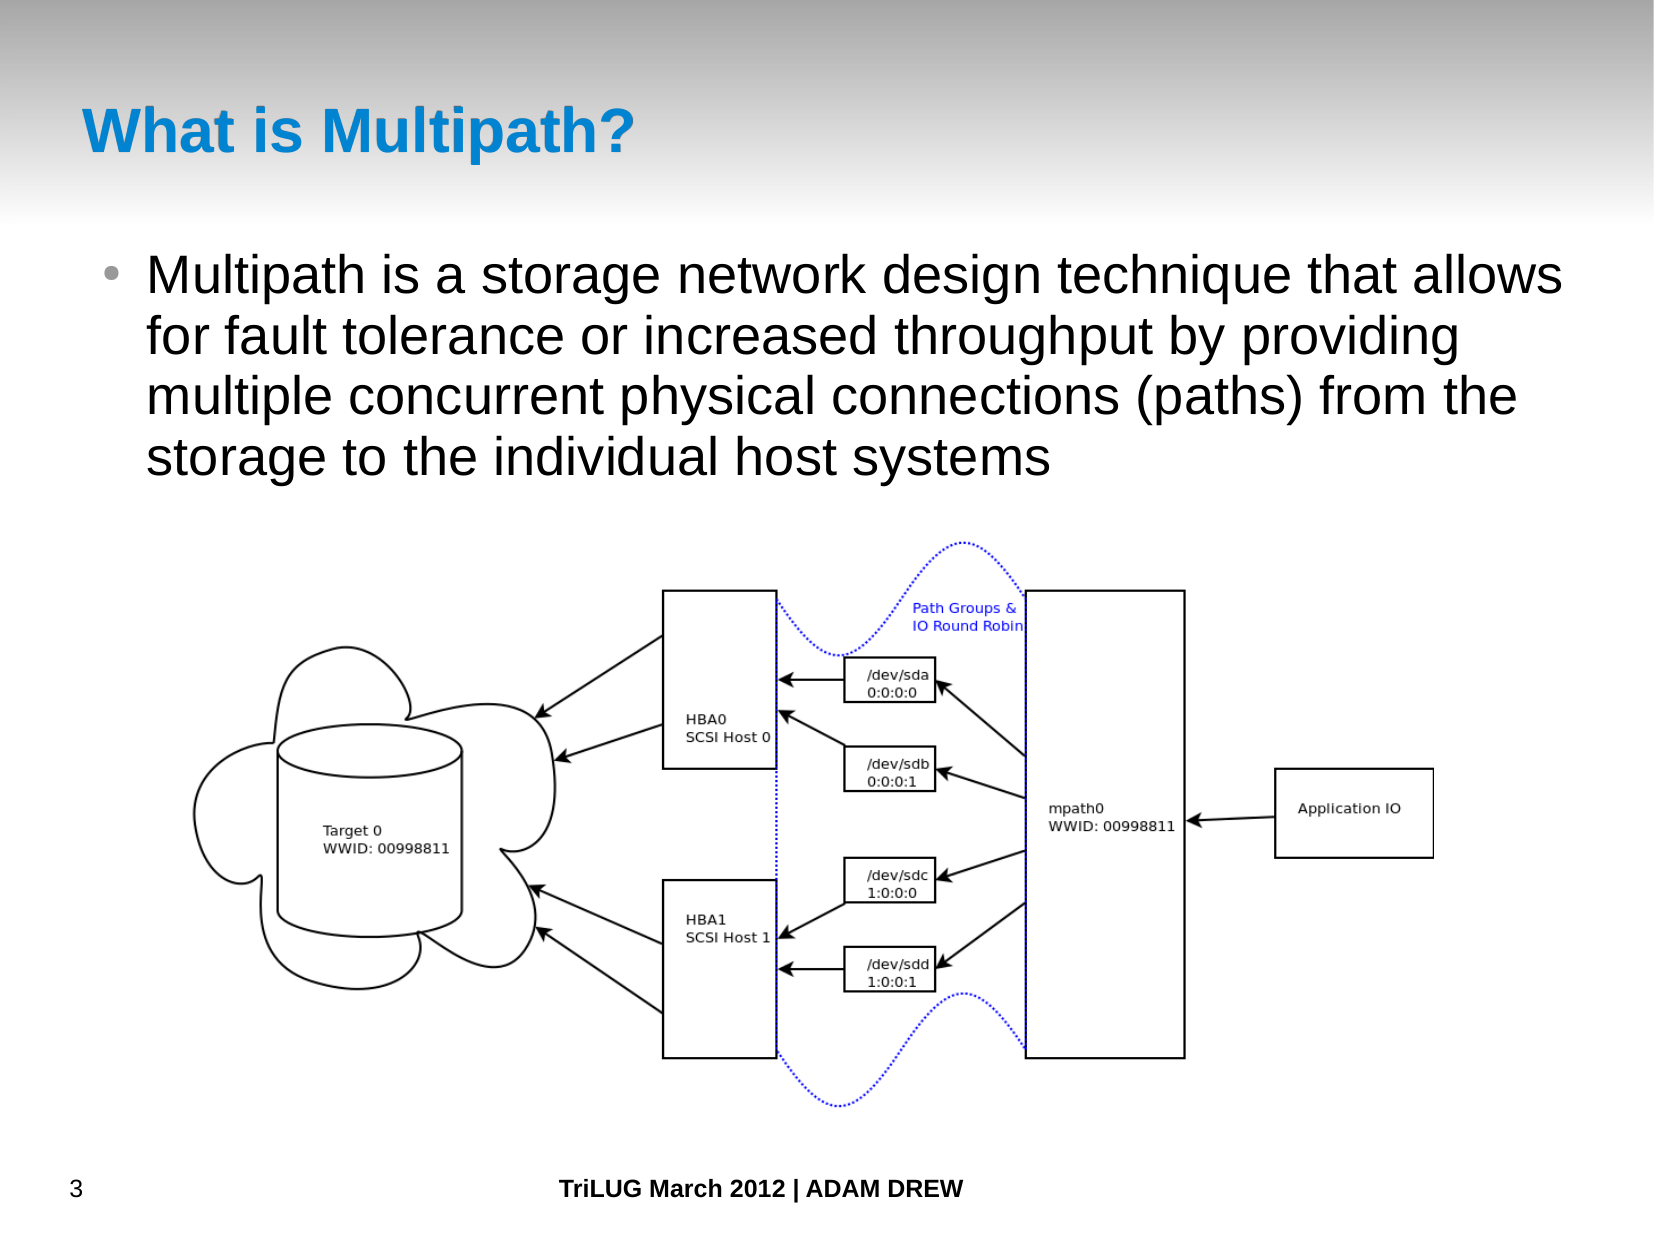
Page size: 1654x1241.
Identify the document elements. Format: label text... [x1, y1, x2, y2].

list Multipath is a storage network design technique that allows for fault tolerance or increased throughput by providing multiple concurrent physical connections (paths) from the storage to the individual host systems [86, 244, 1576, 1039]
picture [0, 0, 1654, 225]
title What is Multipath? [82, 37, 1571, 226]
picture [187, 524, 1434, 1126]
